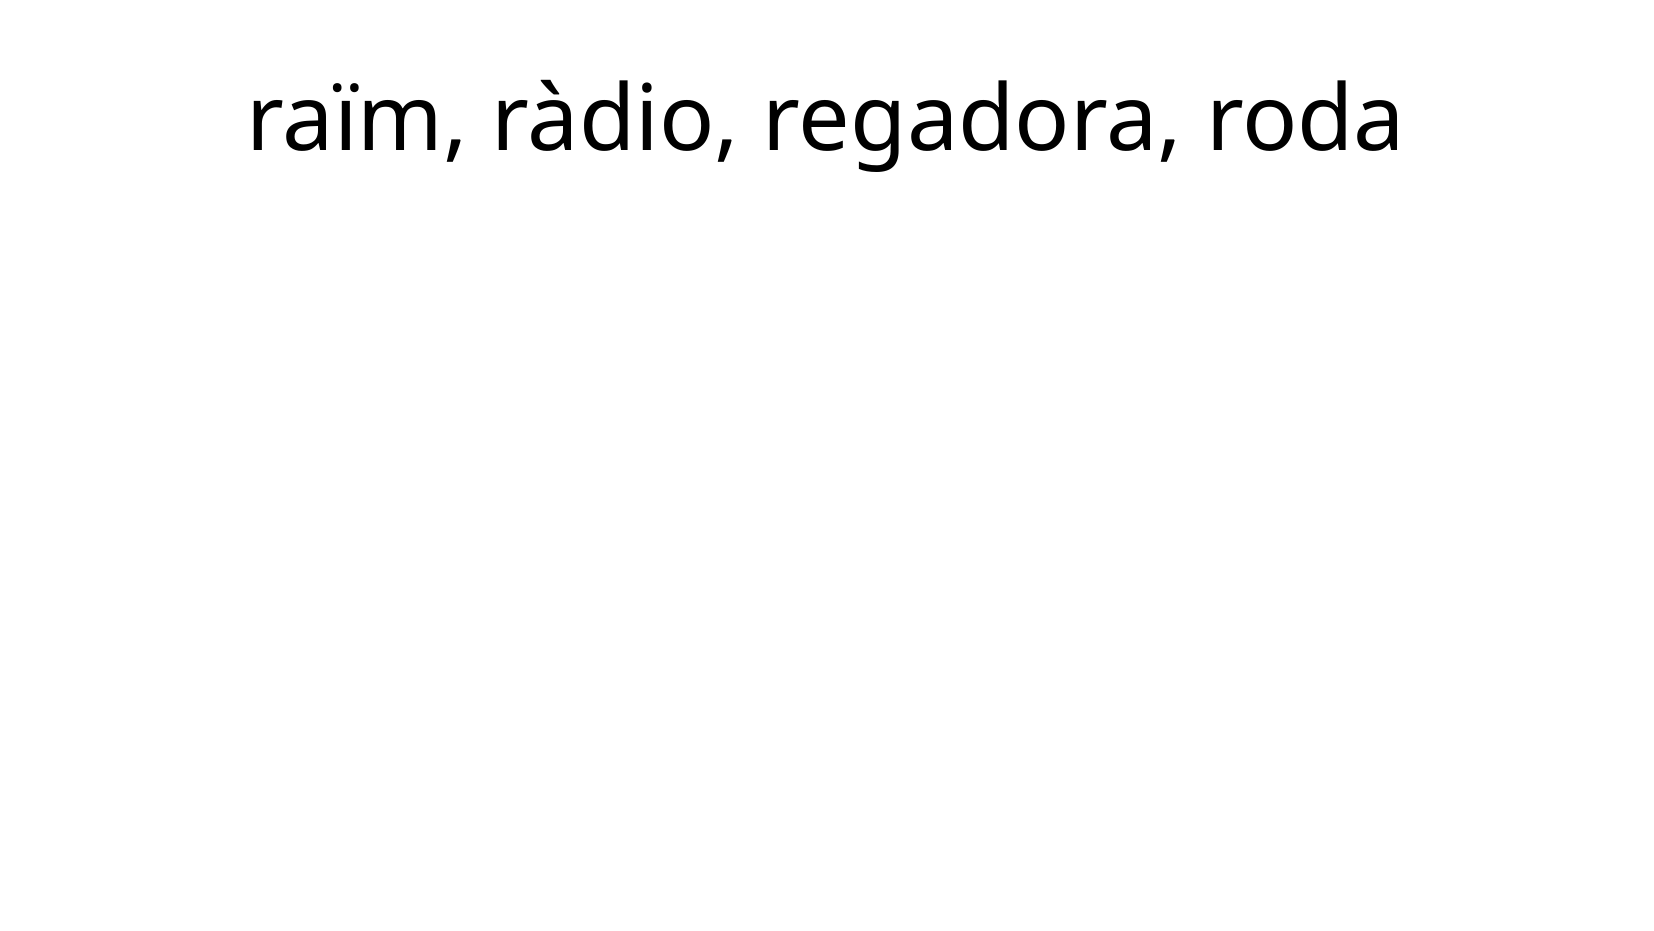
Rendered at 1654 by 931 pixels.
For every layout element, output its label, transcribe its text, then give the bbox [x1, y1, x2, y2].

title raïm, ràdio, regadora, roda [82, 37, 1571, 193]
